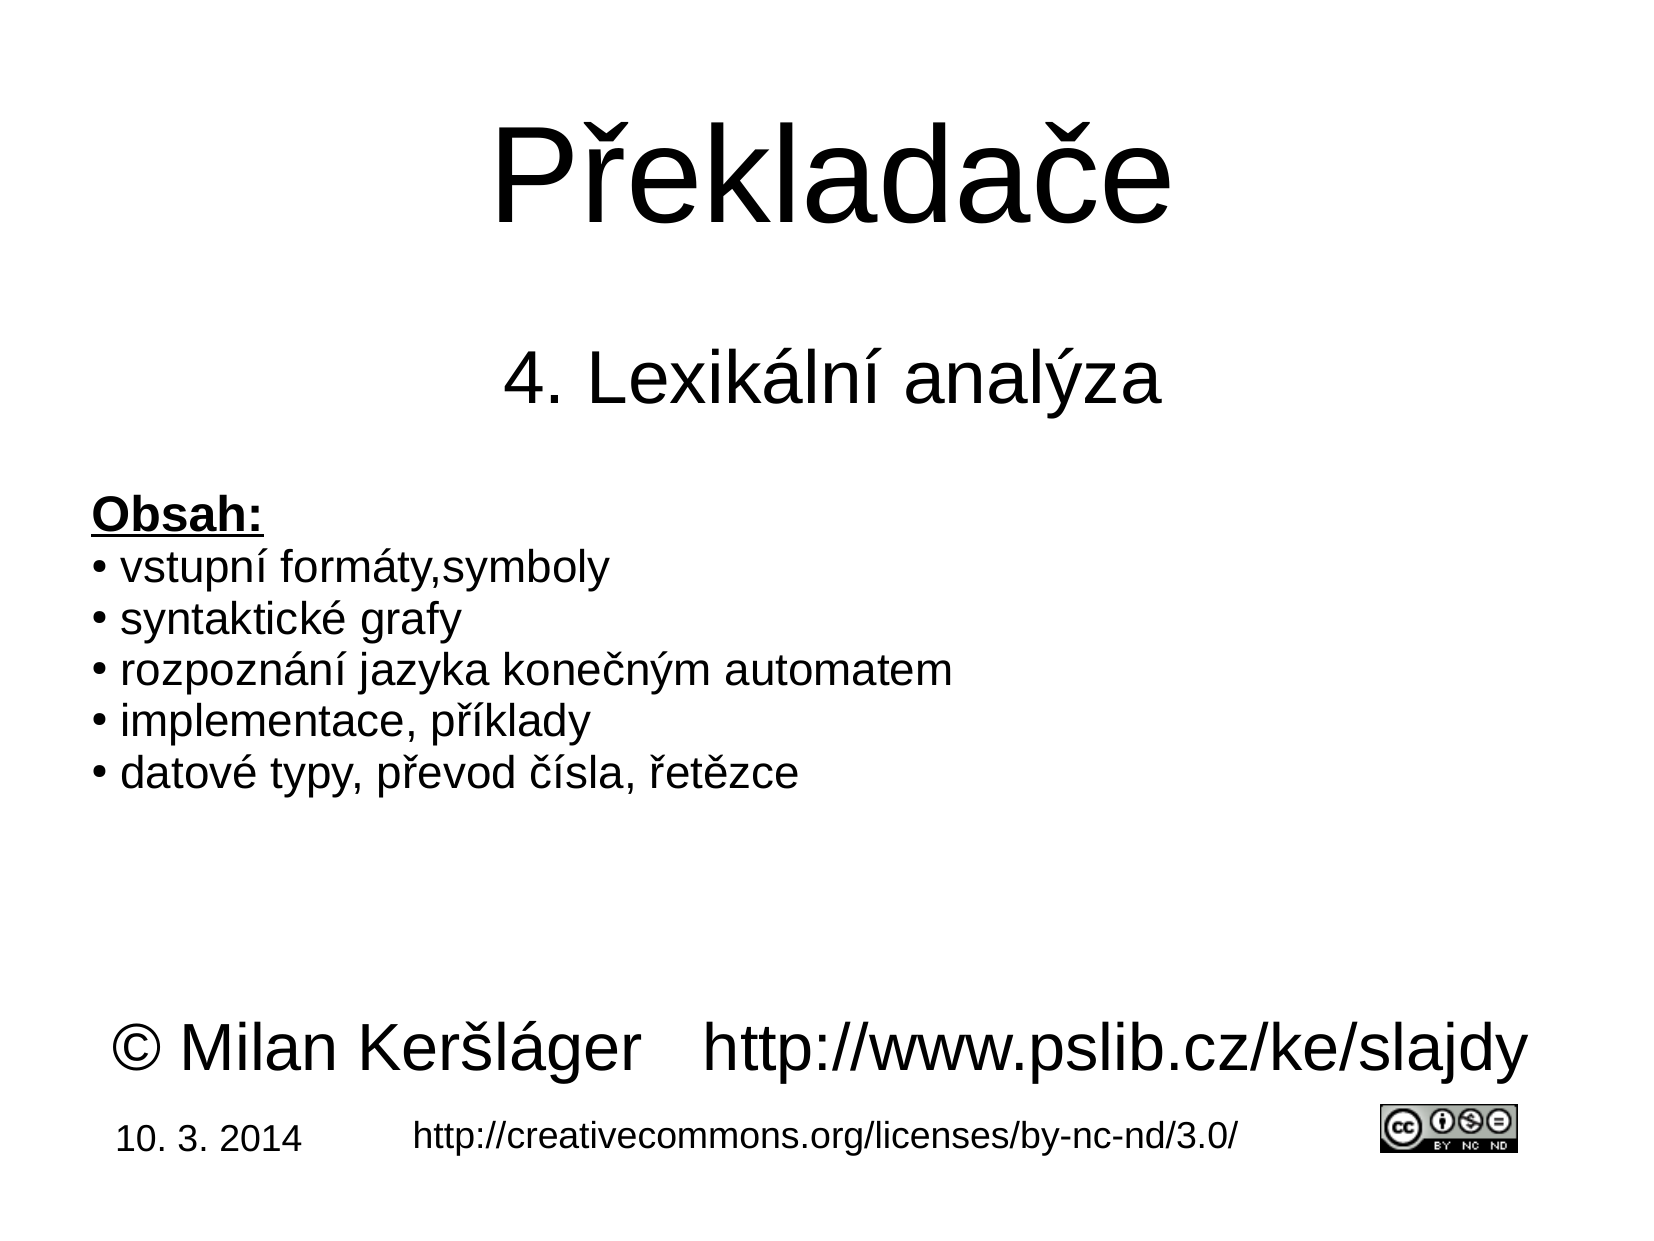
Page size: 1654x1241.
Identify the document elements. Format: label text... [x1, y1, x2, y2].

text_box Obsah: vstupní formáty,symboly syntaktické grafy rozpoznání jazyka konečným automatem implementace, příklady datové typy, převod čísla, řetězce [76, 478, 1583, 806]
list © Milan Keršláger http://www.pslib.cz/ke/slajdy [76, 1009, 1565, 1087]
title Překladače 4. Lexikální analýza [88, 56, 1577, 461]
text_box 10. 3. 2014 [100, 1110, 337, 1168]
picture [1380, 1104, 1518, 1153]
text_box http://creativecommons.org/licenses/by-nc-nd/3.0/ [339, 1107, 1313, 1165]
